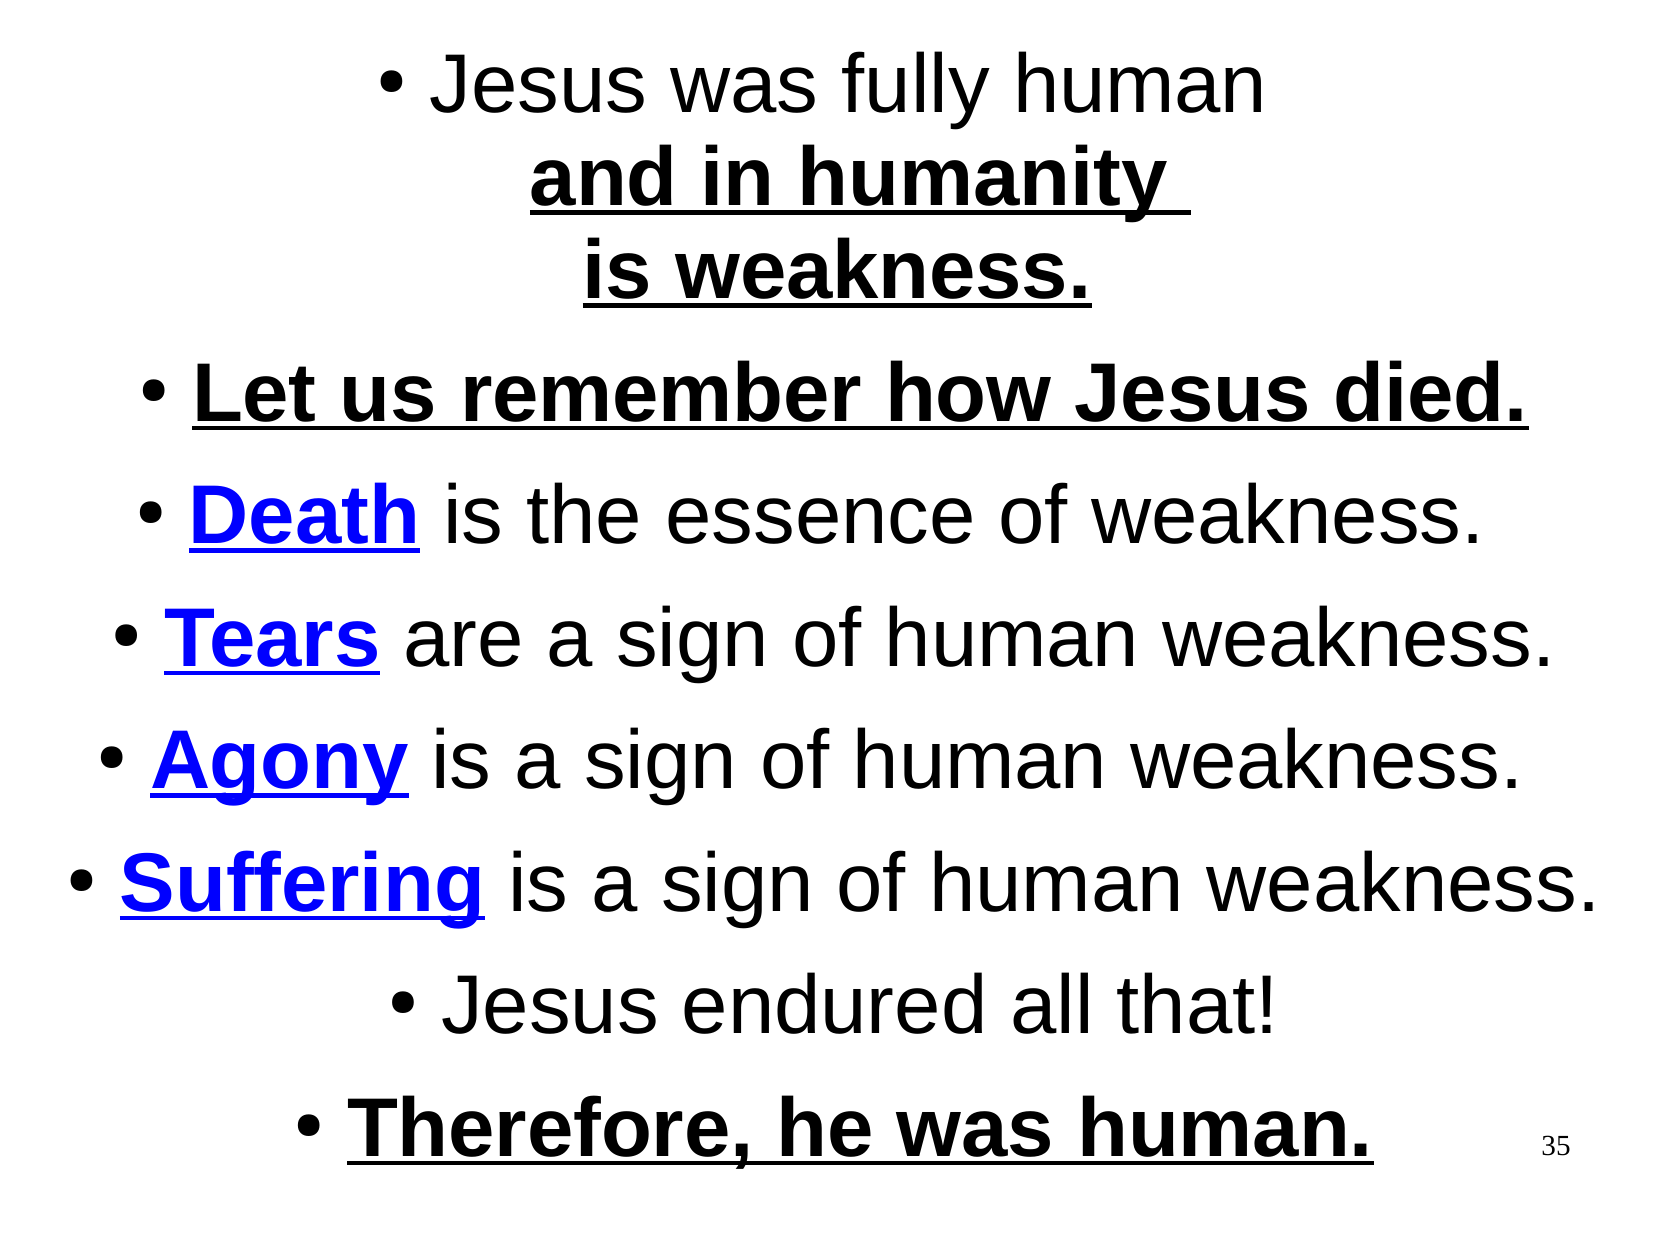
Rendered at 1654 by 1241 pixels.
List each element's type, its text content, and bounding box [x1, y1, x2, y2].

list Jesus was fully human and in humanity is weakness. Let us remember how Jesus died. Death is the essence of weakness. Tears are a sign of human weakness. Agony is a sign of human weakness. Suffering is a sign of human weakness. Jesus endured all that! Therefore, he was human. [37, 37, 1613, 1238]
